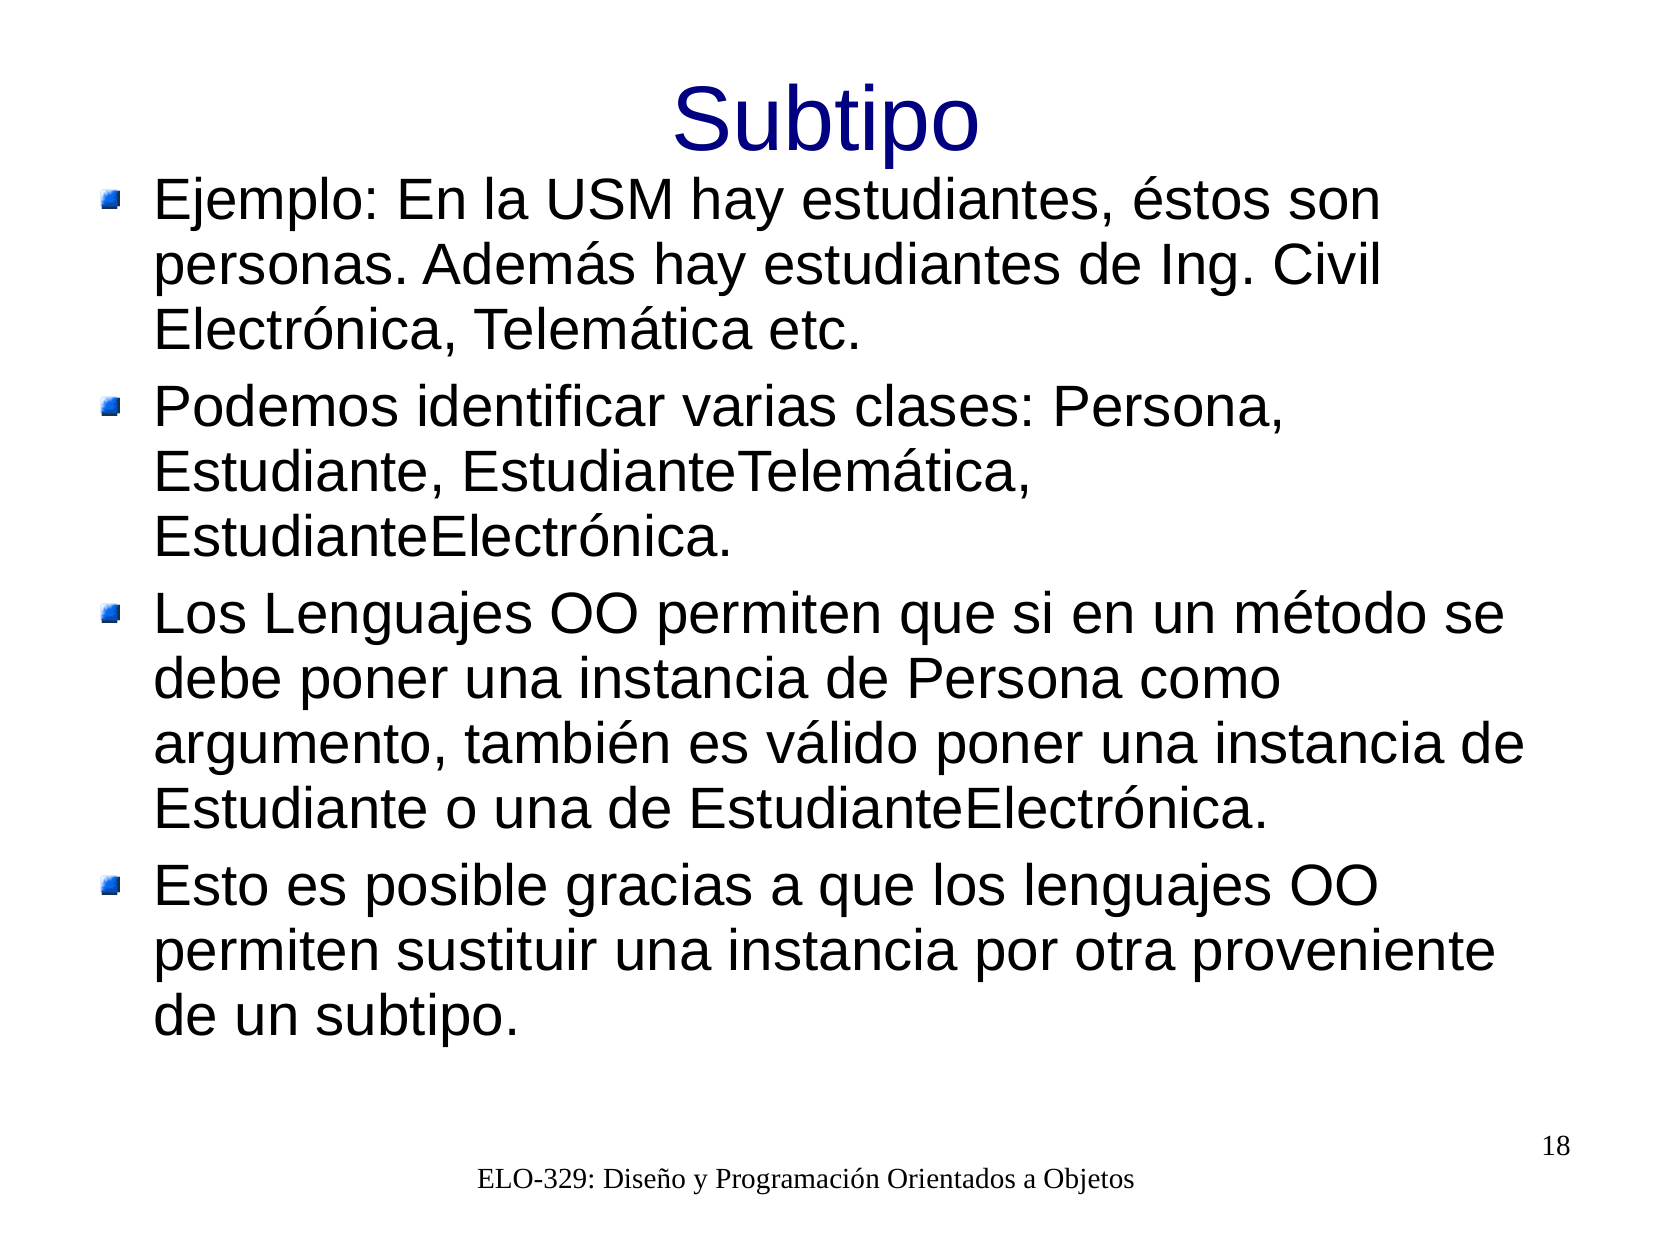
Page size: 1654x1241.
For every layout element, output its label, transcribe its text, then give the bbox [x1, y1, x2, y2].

title Subtipo [82, 49, 1571, 166]
list Ejemplo: En la USM hay estudiantes, éstos son personas. Además hay estudiantes de Ing. Civil Electrónica, Telemática etc. Podemos identificar varias clases: Persona, Estudiante, EstudianteTelemática, EstudianteElectrónica. Los Lenguajes OO permiten que si en un método se debe poner una instancia de Persona como argumento, también es válido poner una instancia de Estudiante o una de EstudianteElectrónica. Esto es posible gracias a que los lenguajes OO permiten sustituir una instancia por otra proveniente de un subtipo. [82, 166, 1571, 1120]
